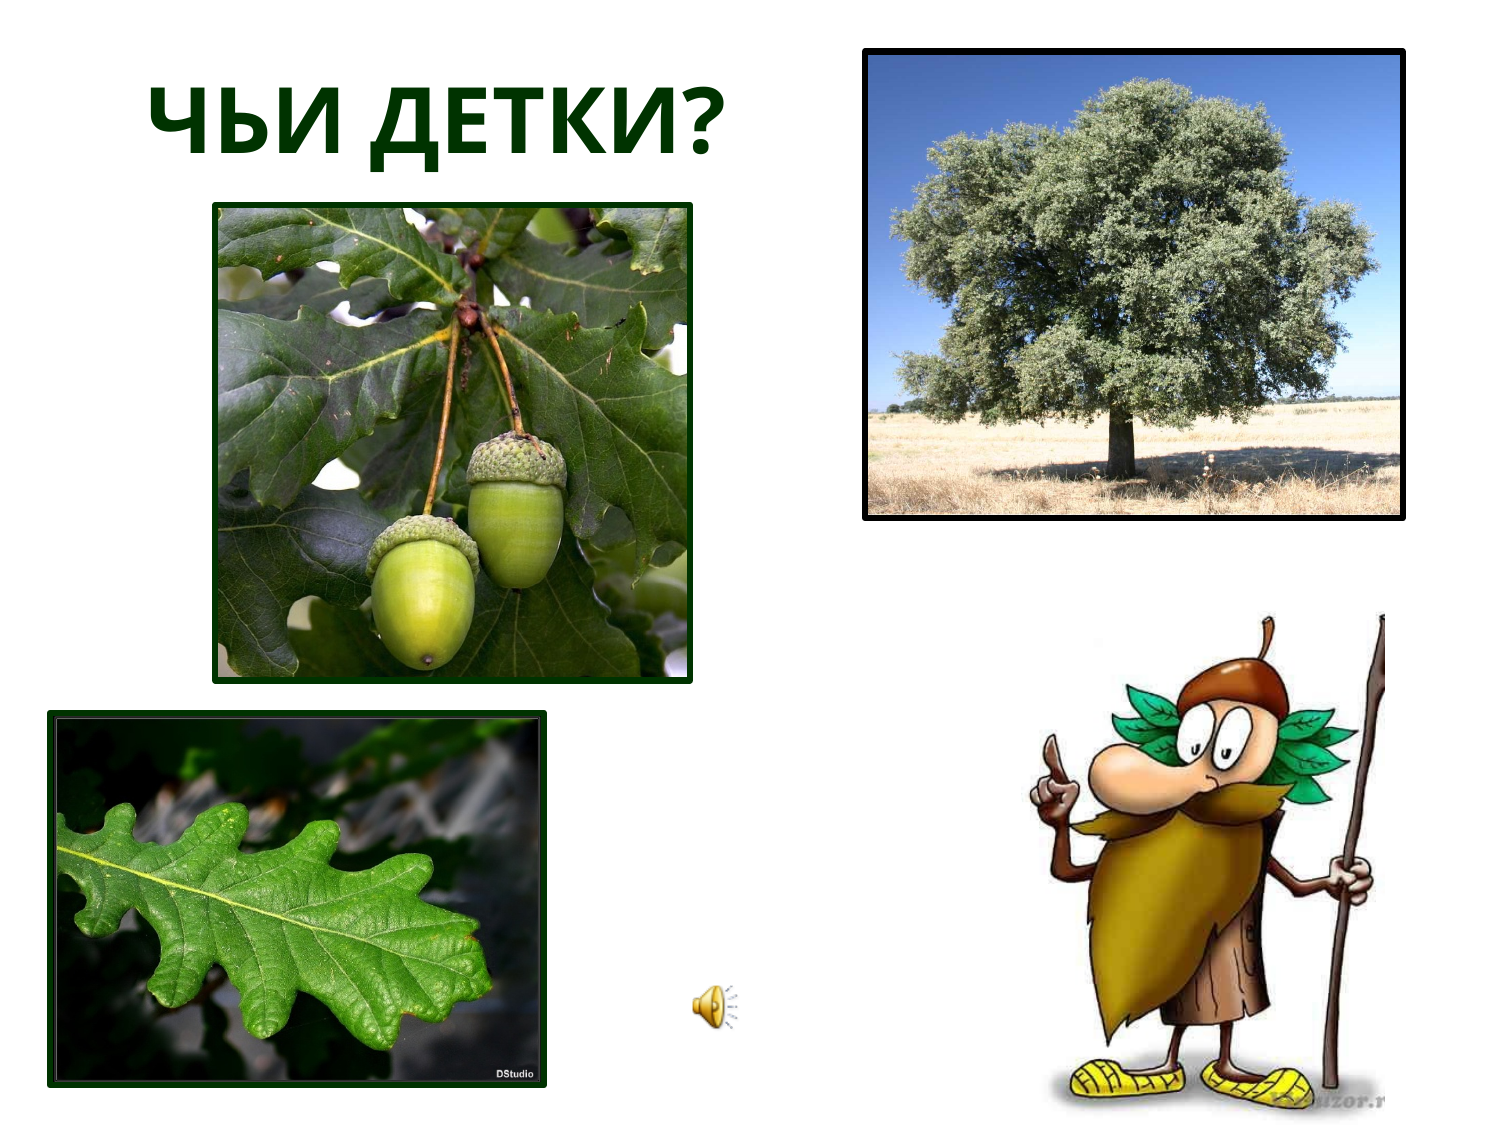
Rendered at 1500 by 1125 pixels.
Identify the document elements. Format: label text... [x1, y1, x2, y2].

text_box ЧЬИ ДЕТКИ? [131, 54, 742, 180]
picture [691, 984, 742, 1035]
picture [868, 54, 1400, 516]
picture [218, 208, 687, 678]
picture [1021, 602, 1385, 1125]
picture [53, 716, 541, 1083]
